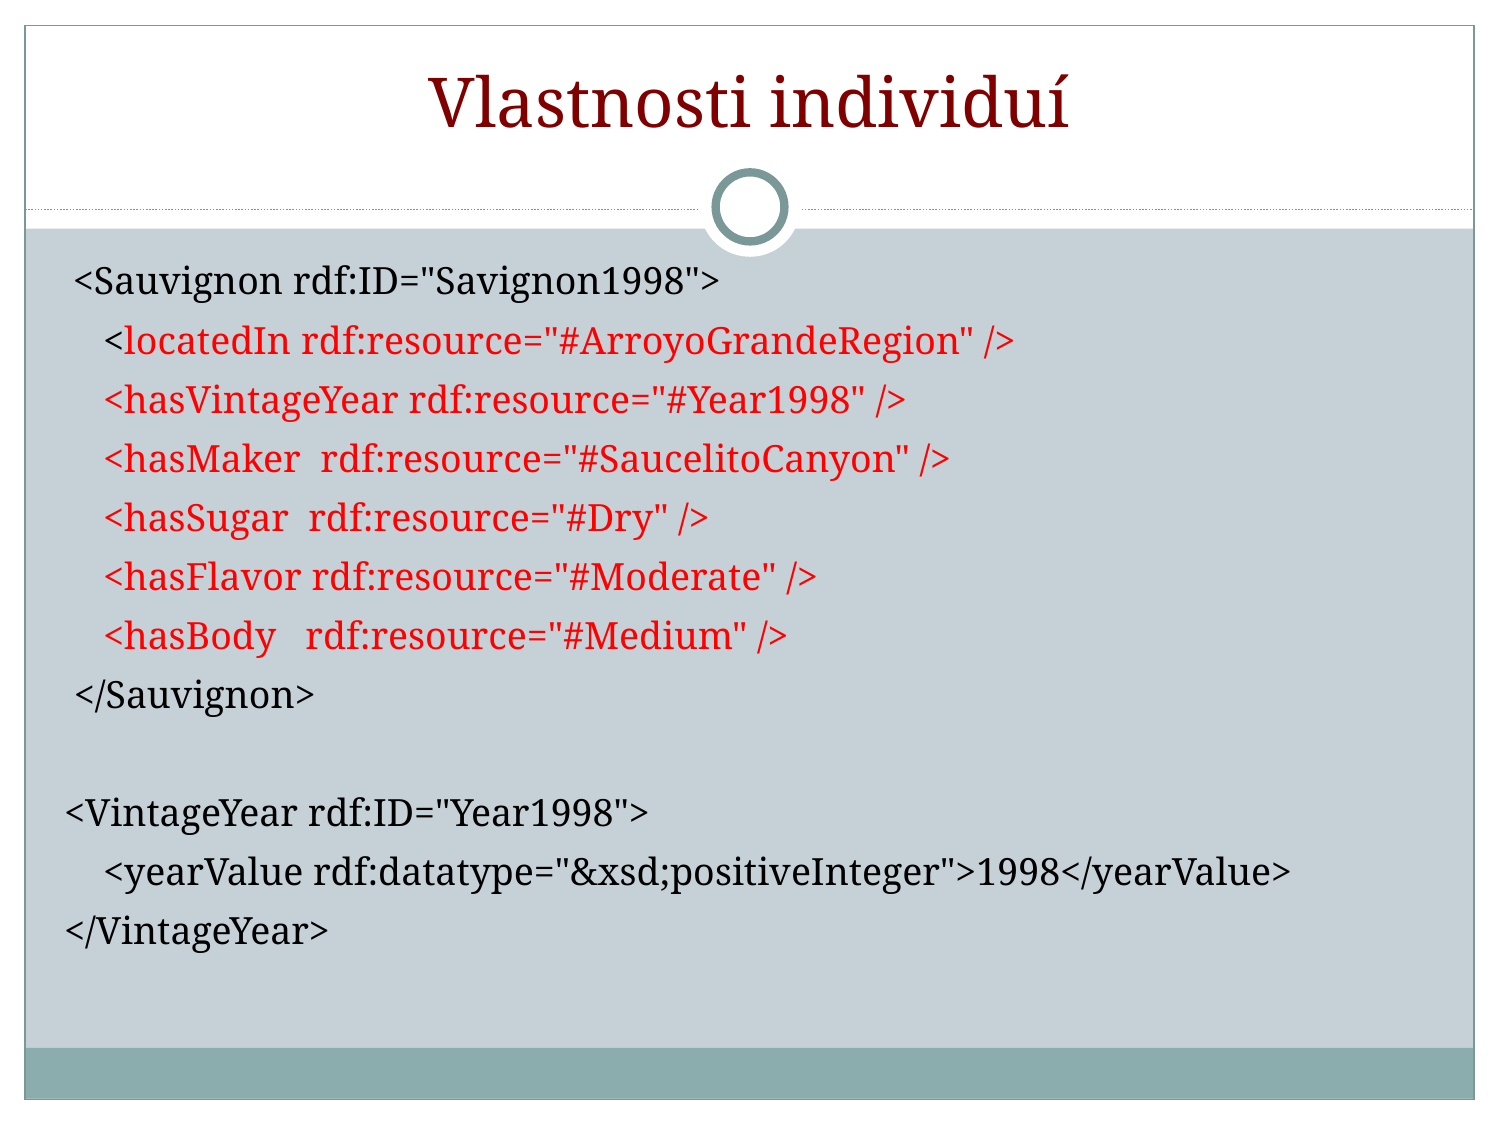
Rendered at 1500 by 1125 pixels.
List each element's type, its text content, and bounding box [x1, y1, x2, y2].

title Vlastnosti individuí [49, 37, 1450, 163]
list <Sauvignon rdf:ID="Savignon1998"> <locatedIn rdf:resource="#ArroyoGrandeRegion" /> <hasVintageYear rdf:resource="#Year1998" /> <hasMaker rdf:resource="#SaucelitoCanyon" /> <hasSugar rdf:resource="#Dry" /> <hasFlavor rdf:resource="#Moderate" /> <hasBody rdf:resource="#Medium" /> </Sauvignon> <VintageYear rdf:ID="Year1998"> <yearValue rdf:datatype="&xsd;positiveInteger">1998</yearValue> </VintageYear> [49, 249, 1450, 1006]
